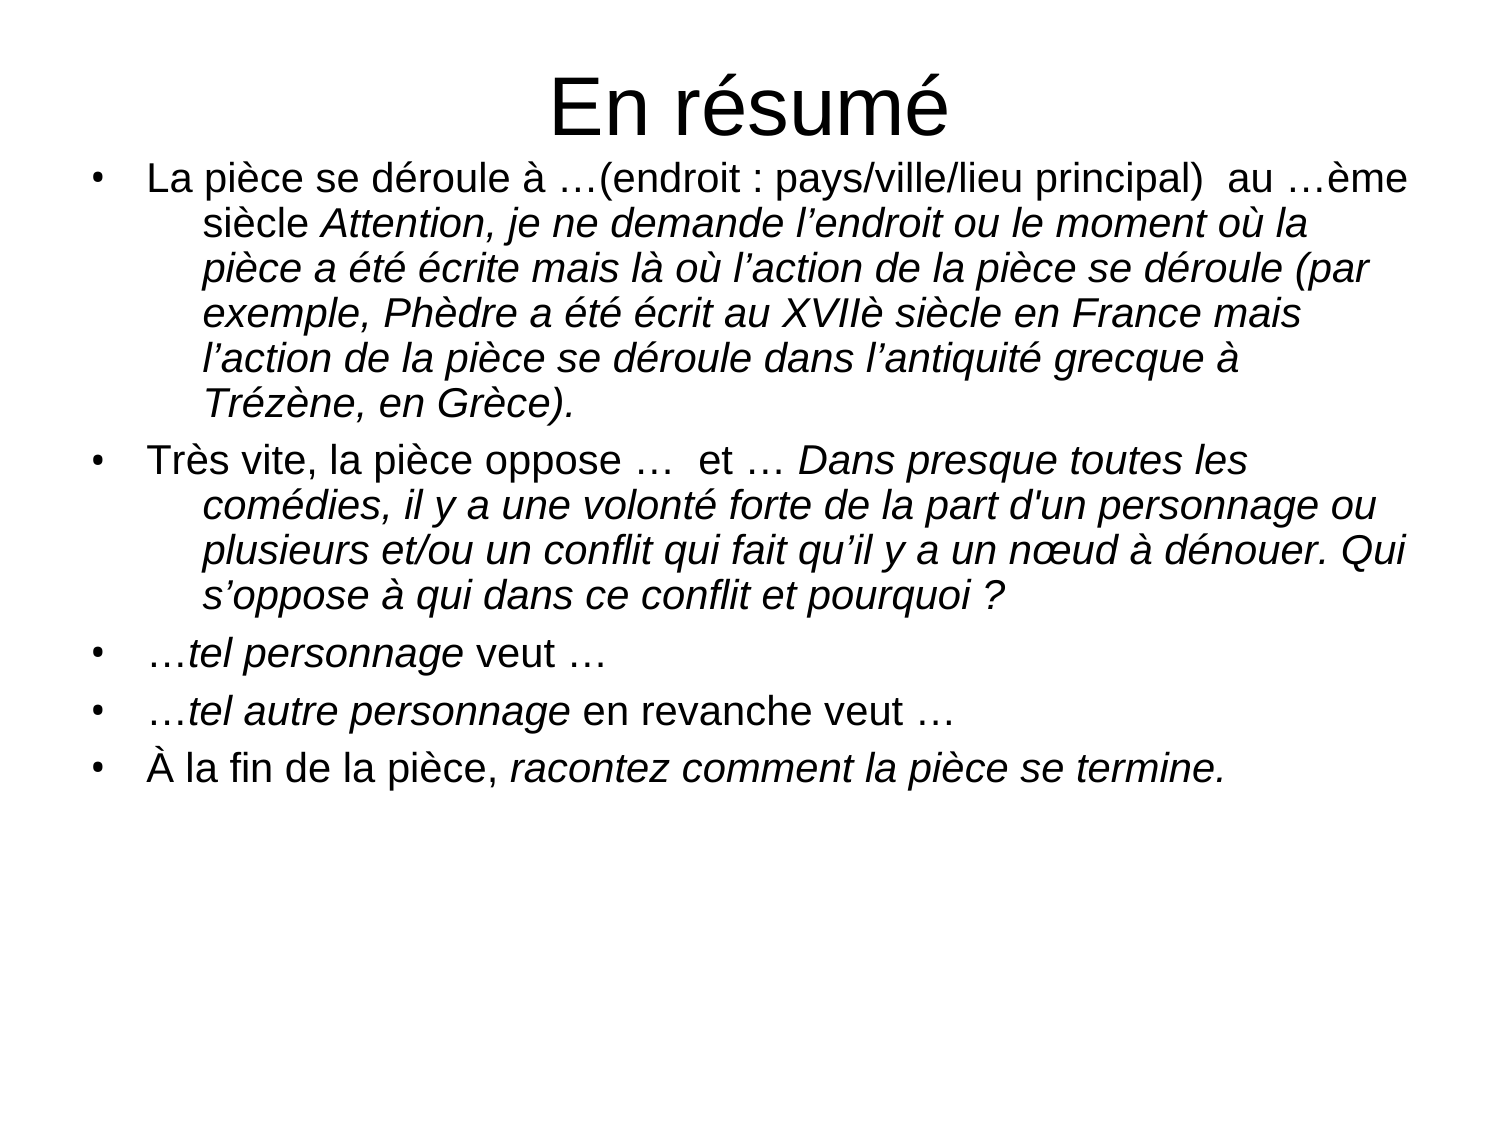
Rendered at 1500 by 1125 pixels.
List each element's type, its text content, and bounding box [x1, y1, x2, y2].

title En résumé [75, 45, 1426, 148]
list La pièce se déroule à …(endroit : pays/ville/lieu principal) au …ème siècle Attention, je ne demande l’endroit ou le moment où la pièce a été écrite mais là où l’action de la pièce se déroule (par exemple, Phèdre a été écrit au XVIIè siècle en France mais l’action de la pièce se déroule dans l’antiquité grecque à Trézène, en Grèce). Très vite, la pièce oppose … et … Dans presque toutes les comédies, il y a une volonté forte de la part d'un personnage ou plusieurs et/ou un conflit qui fait qu’il y a un nœud à dénouer. Qui s’oppose à qui dans ce conflit et pourquoi ? …tel personnage veut … …tel autre personnage en revanche veut … À la fin de la pièce, racontez comment la pièce se termine. [75, 148, 1426, 1005]
